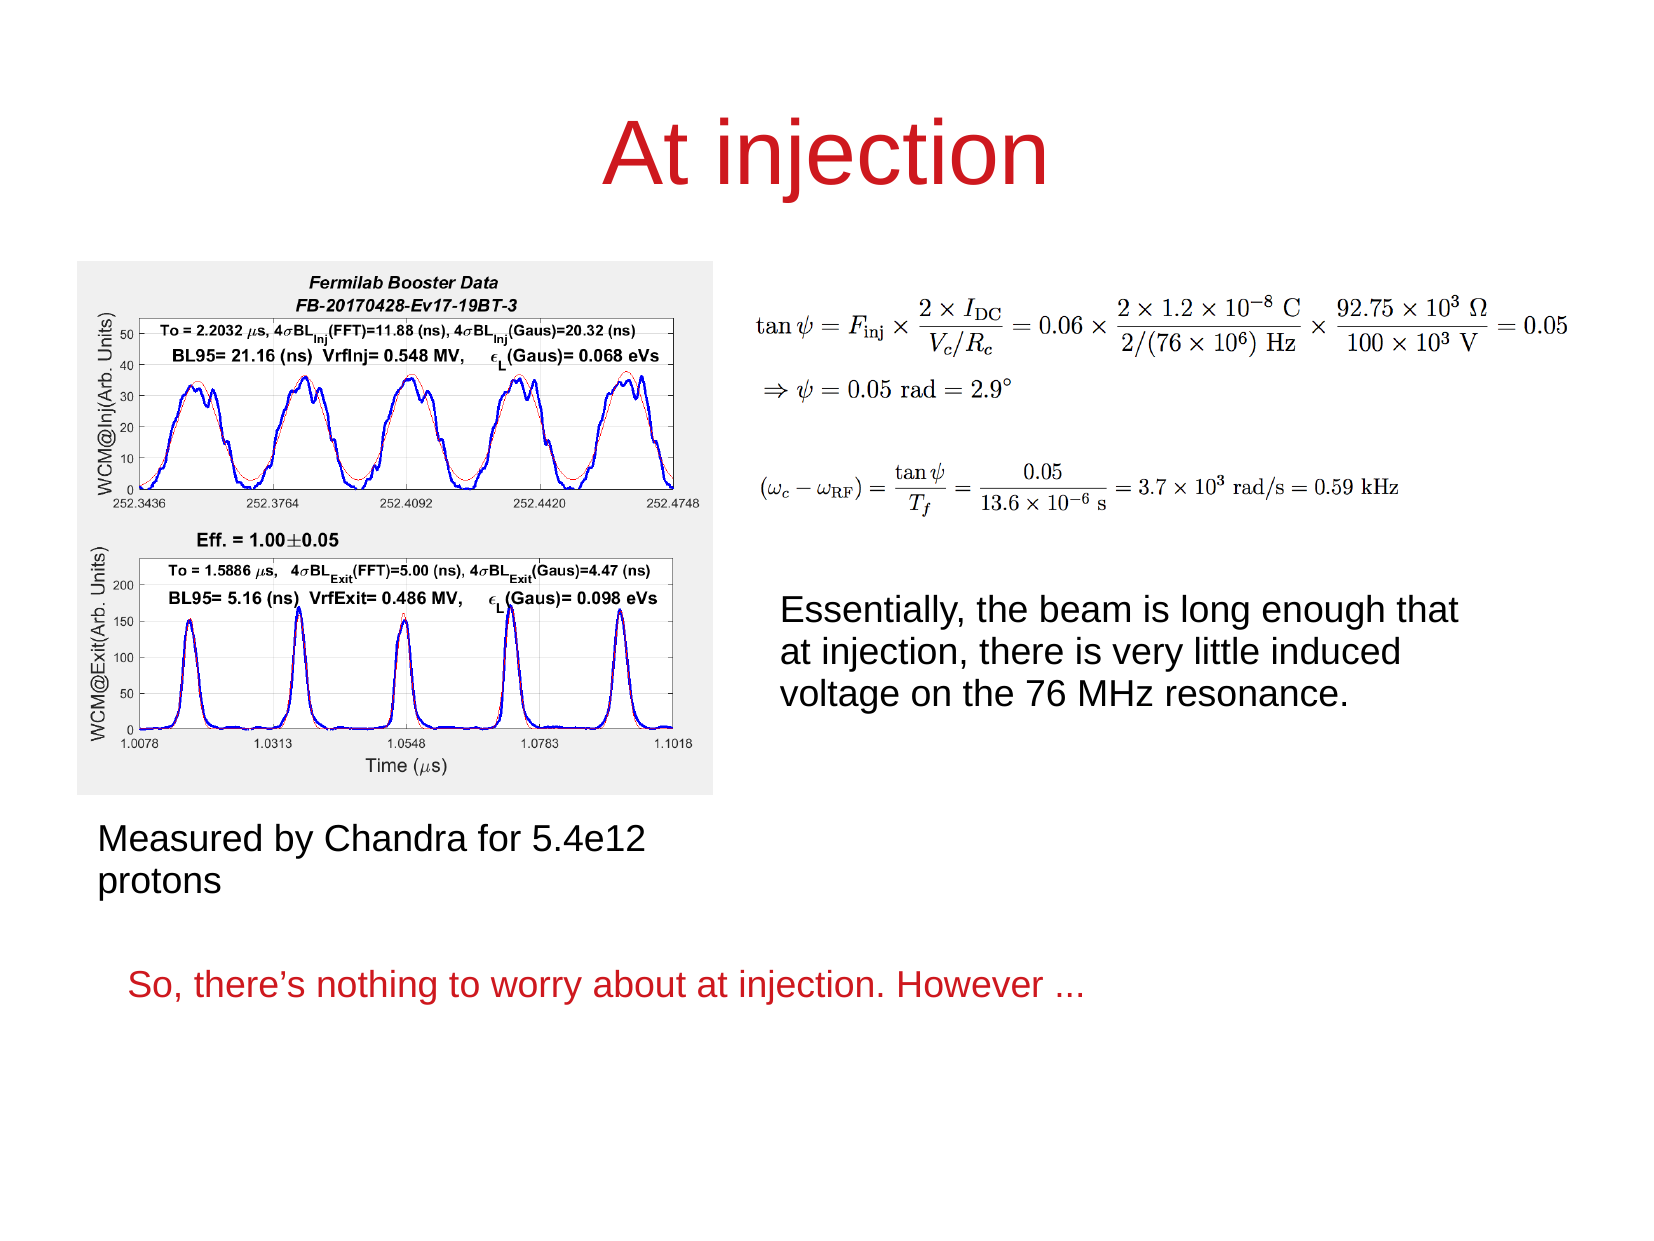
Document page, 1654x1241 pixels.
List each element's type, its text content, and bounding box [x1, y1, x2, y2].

picture [77, 261, 713, 796]
picture [731, 277, 1619, 421]
picture [731, 443, 1414, 537]
text_box So, there’s nothing to worry about at injection. However ... [112, 956, 1568, 1013]
text_box Measured by Chandra for 5.4e12 protons [82, 810, 709, 908]
title At injection [82, 49, 1571, 257]
text_box Essentially, the beam is long enough that at injection, there is very little induced voltage on the 76 MHz resonance. [765, 581, 1516, 721]
